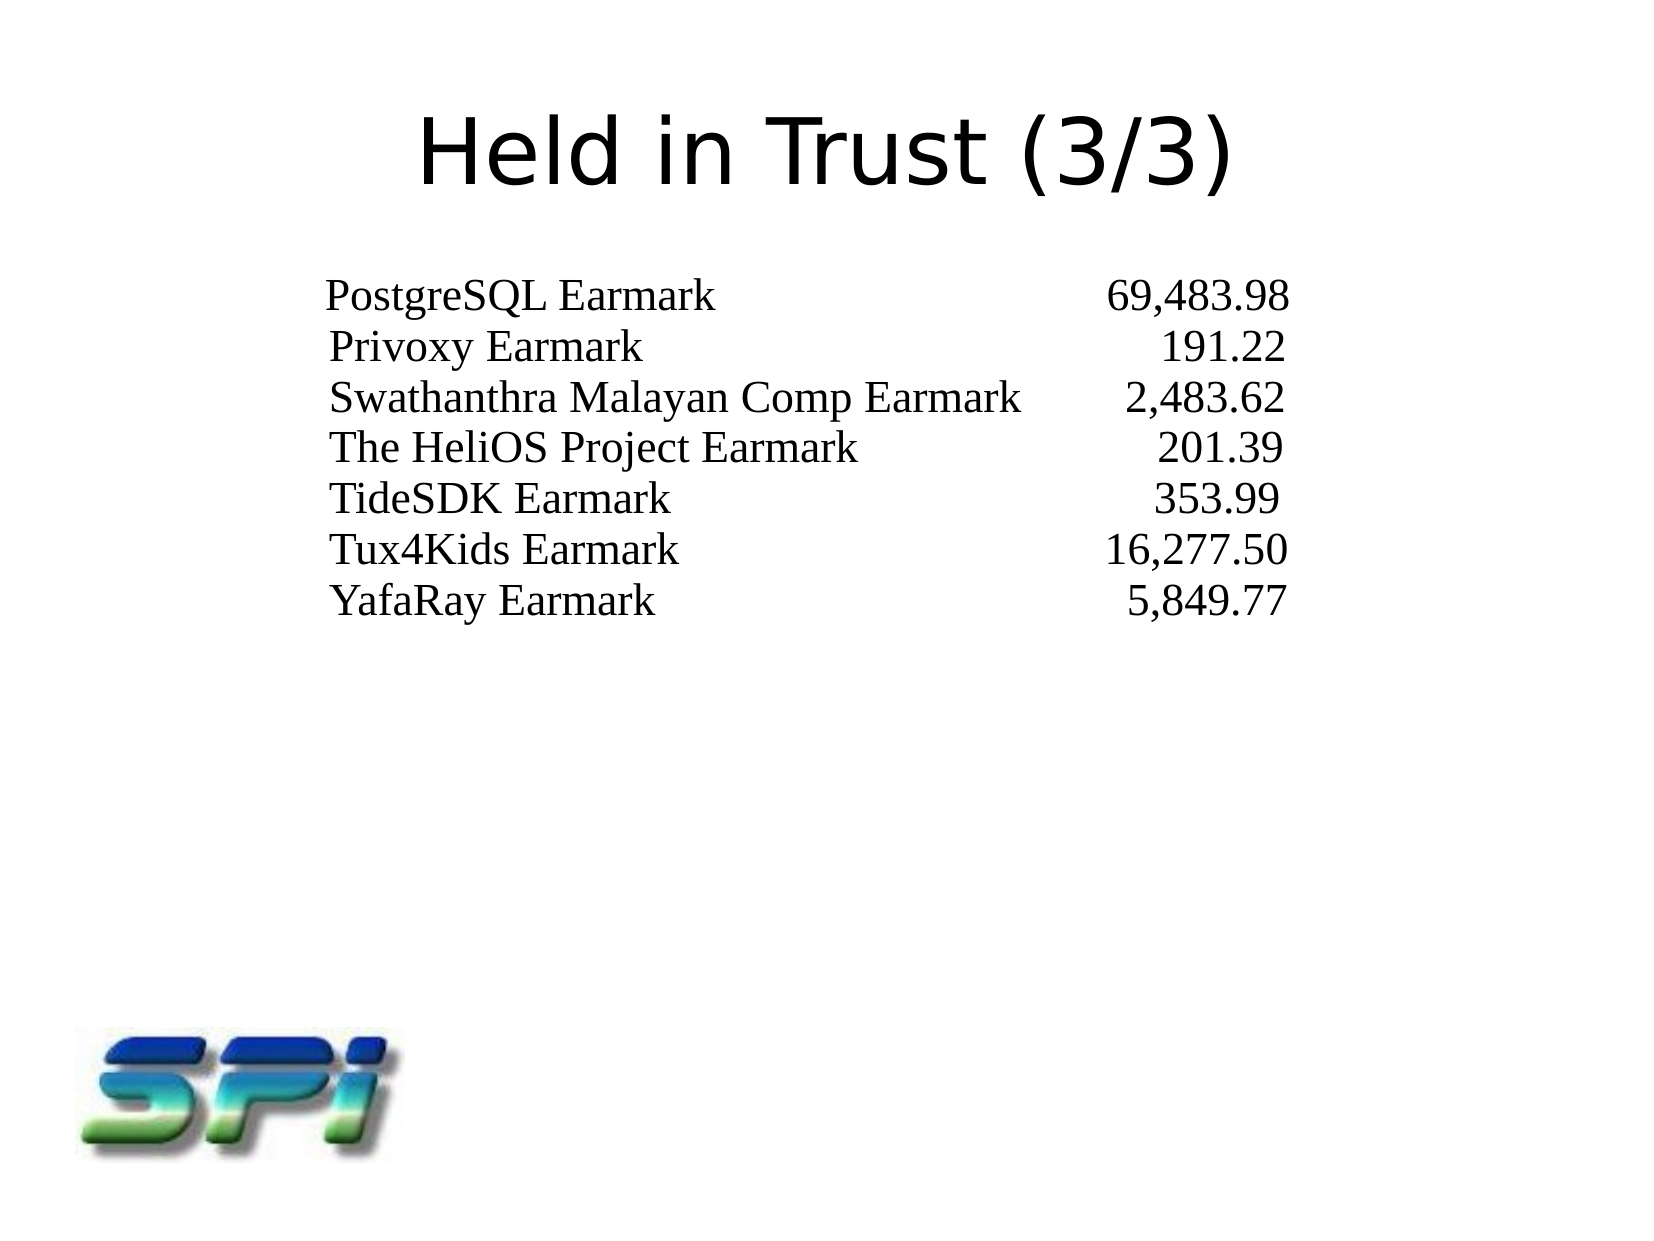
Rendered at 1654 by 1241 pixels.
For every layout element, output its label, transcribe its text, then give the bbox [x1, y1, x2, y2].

text_box PostgreSQL Earmark 69,483.98 Privoxy Earmark 191.22 Swathanthra Malayan Comp Earmark 2,483.62 The HeliOS Project Earmark 201.39 TideSDK Earmark 353.99 Tux4Kids Earmark 16,277.50 YafaRay Earmark 5,849.77 [187, 262, 1605, 937]
picture [75, 1027, 405, 1163]
title Held in Trust (3/3) [82, 49, 1571, 257]
